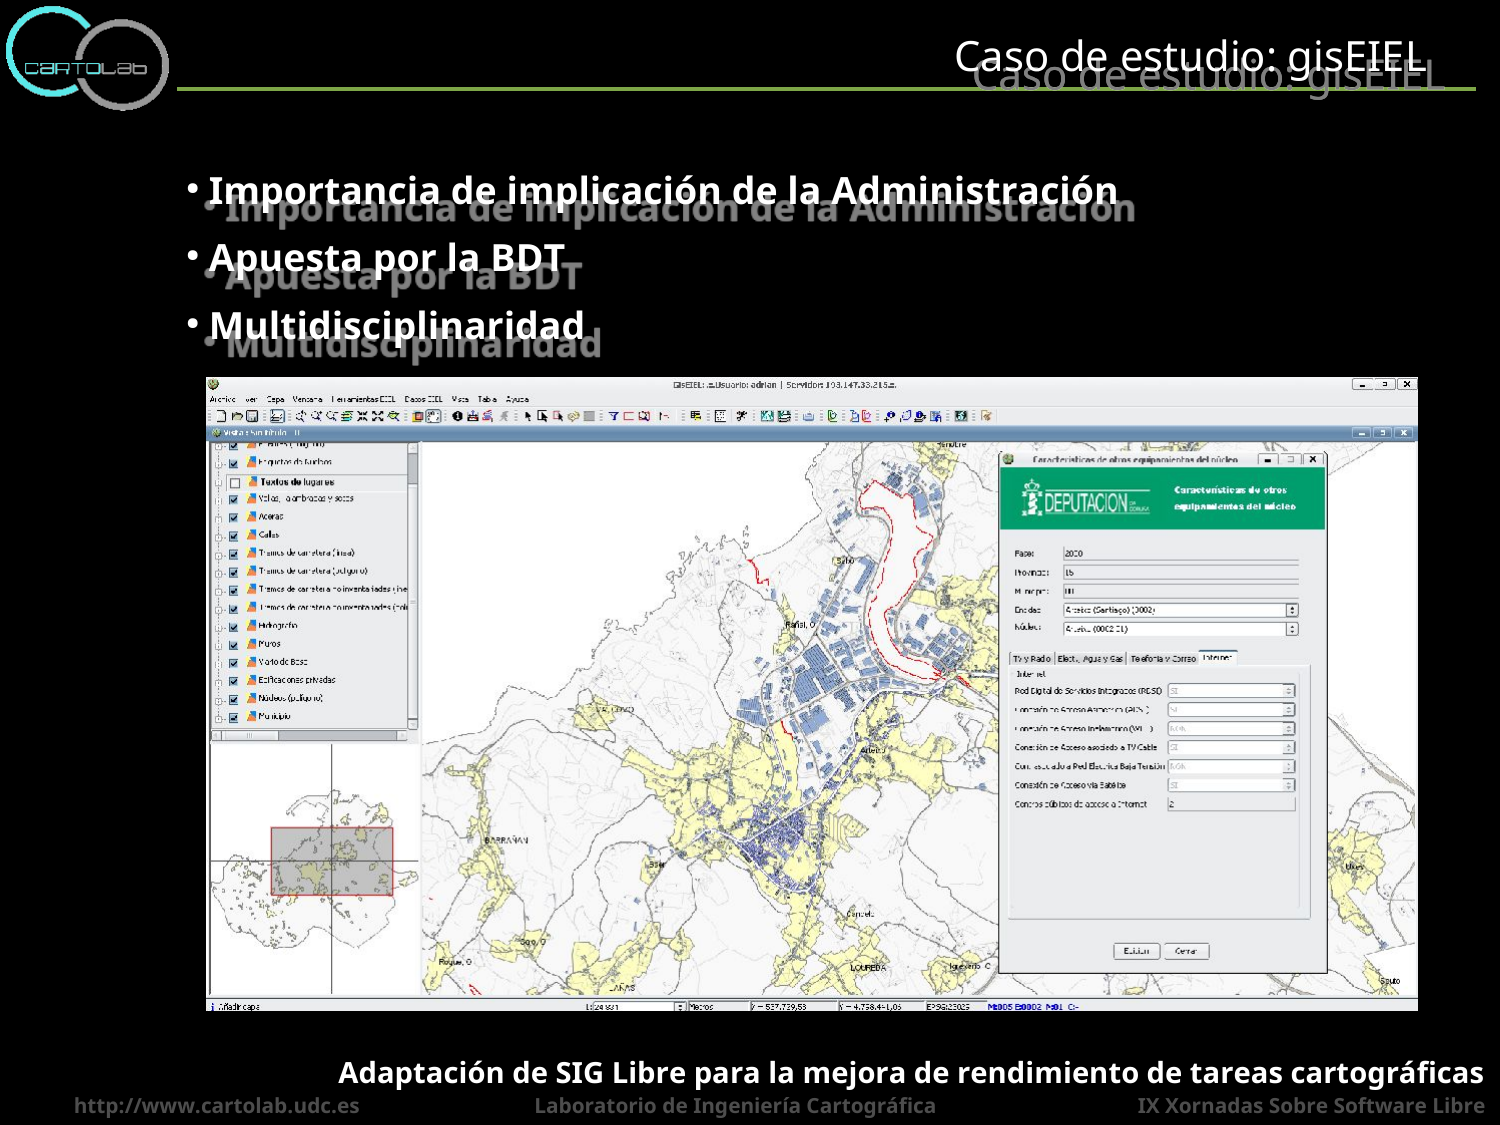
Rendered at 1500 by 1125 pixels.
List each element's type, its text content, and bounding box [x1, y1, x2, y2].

picture [206, 377, 1418, 1011]
text_box Caso de estudio: gisEIEL [939, 22, 1490, 88]
text_box Importancia de implicación de la Administración Apuesta por la BDT Multidisciplinaridad [171, 159, 1441, 916]
